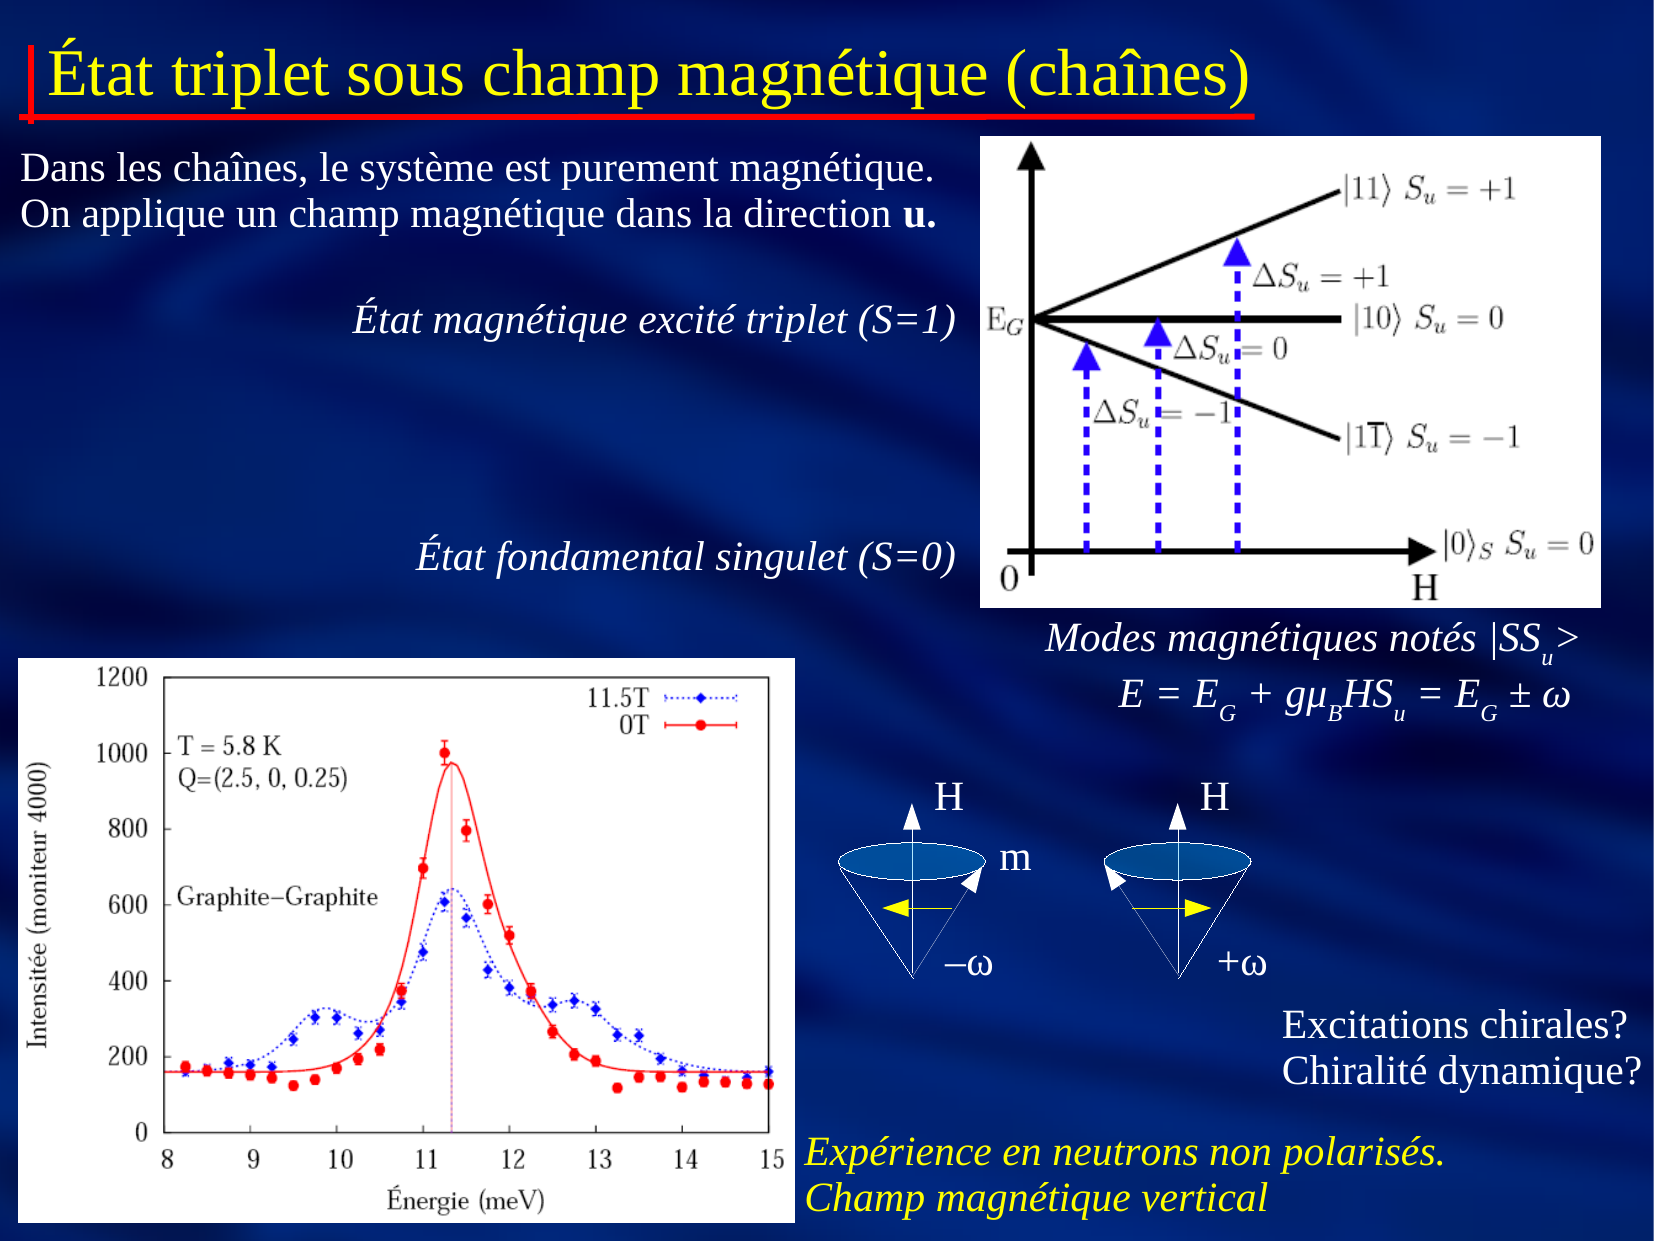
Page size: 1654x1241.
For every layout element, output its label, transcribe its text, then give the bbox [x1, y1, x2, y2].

text_box –ω [945, 938, 994, 985]
text_box [838, 842, 986, 881]
picture [0, 0, 1654, 1241]
text_box [1104, 842, 1251, 881]
text_box H [1199, 772, 1231, 820]
text_box État triplet sous champ magnétique (chaînes) [47, 35, 1337, 110]
text_box Excitations chirales? Chiralité dynamique? [1281, 1001, 1643, 1094]
text_box Dans les chaînes, le système est purement magnétique. On applique un champ magnétique dans la direction u. [20, 144, 936, 237]
text_box Modes magnétiques notés |SSu> E = EG + gμBHSu = EG ± ω [1045, 614, 1601, 773]
text_box Expérience en neutrons non polarisés. Champ magnétique vertical [804, 1128, 1453, 1221]
text_box État magnétique excité triplet (S=1) [352, 296, 956, 352]
text_box m [999, 833, 1032, 880]
text_box H [934, 772, 965, 820]
text_box +ω [1216, 938, 1269, 985]
text_box État fondamental singulet (S=0) [415, 532, 956, 580]
